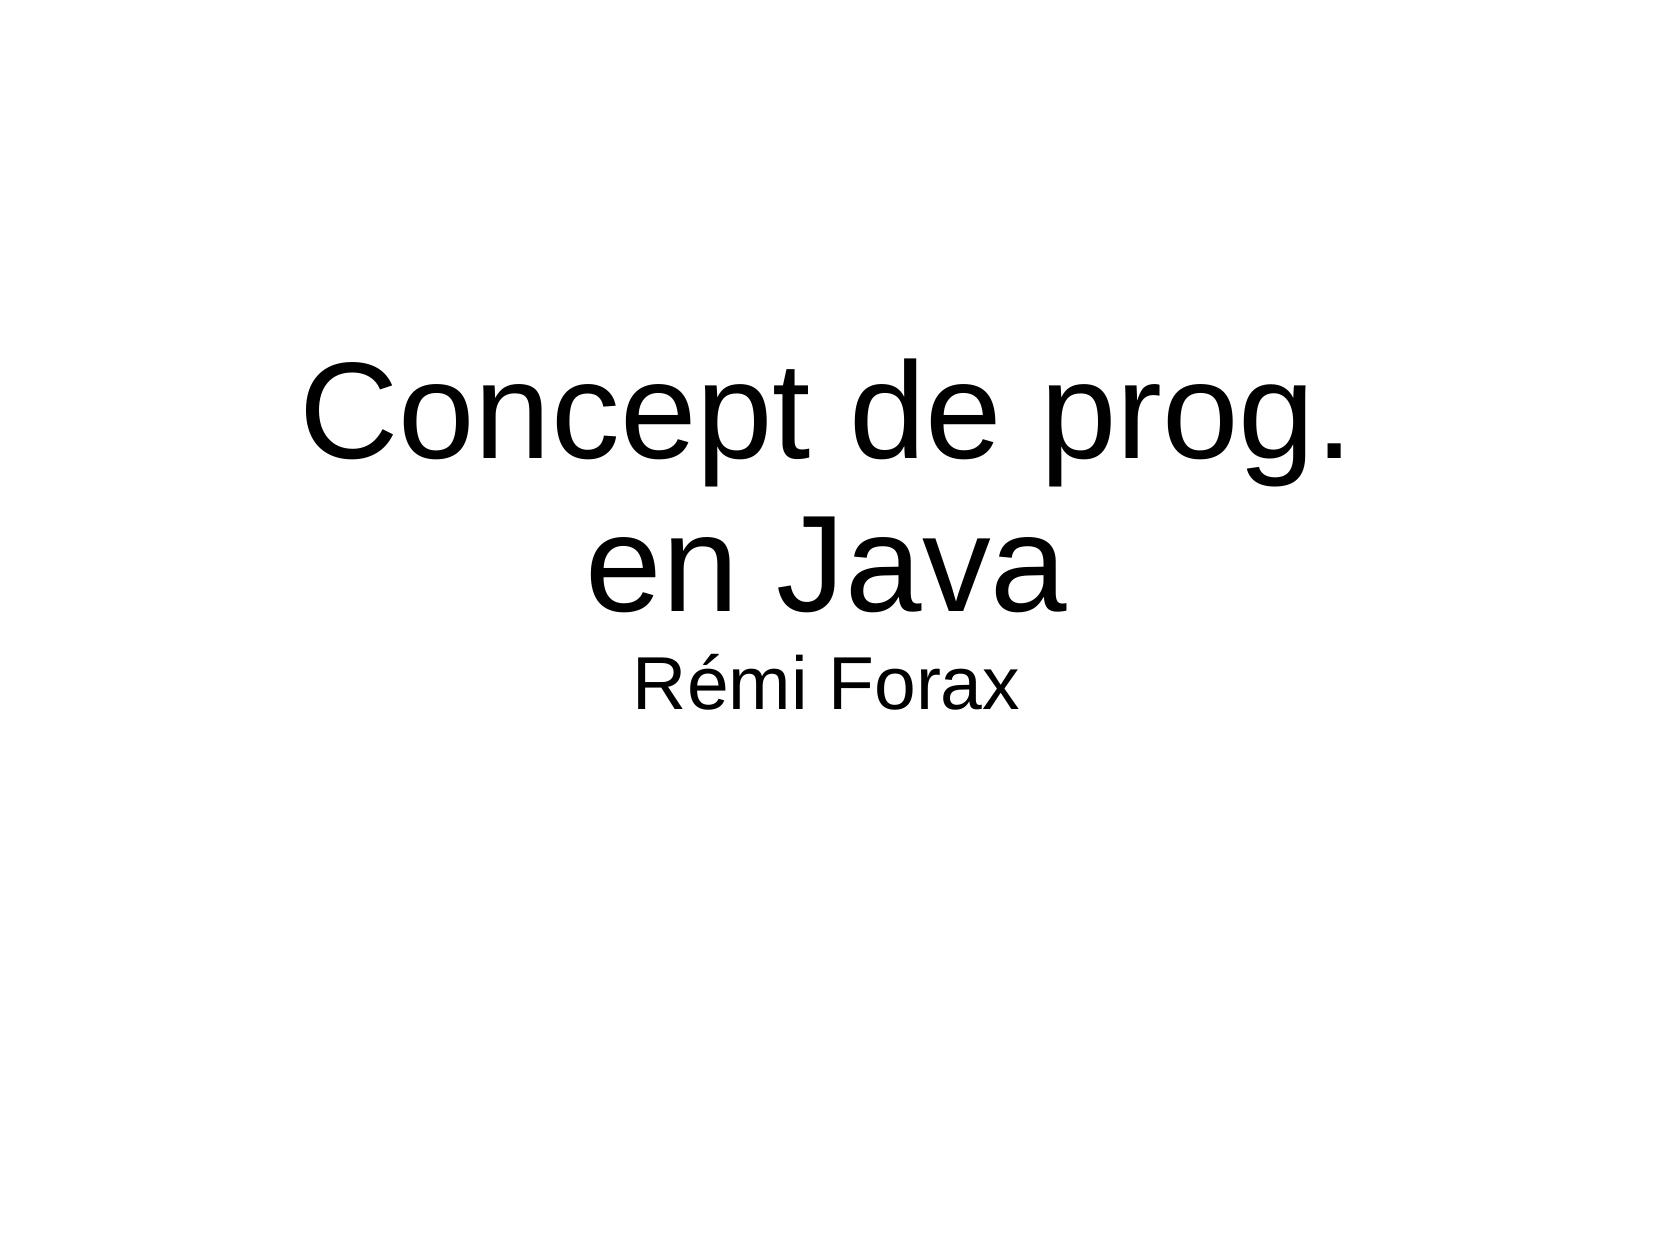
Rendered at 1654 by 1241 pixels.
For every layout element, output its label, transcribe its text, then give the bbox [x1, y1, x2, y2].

subtitle Concept de prog. en Java Rémi Forax [82, 49, 1571, 1010]
